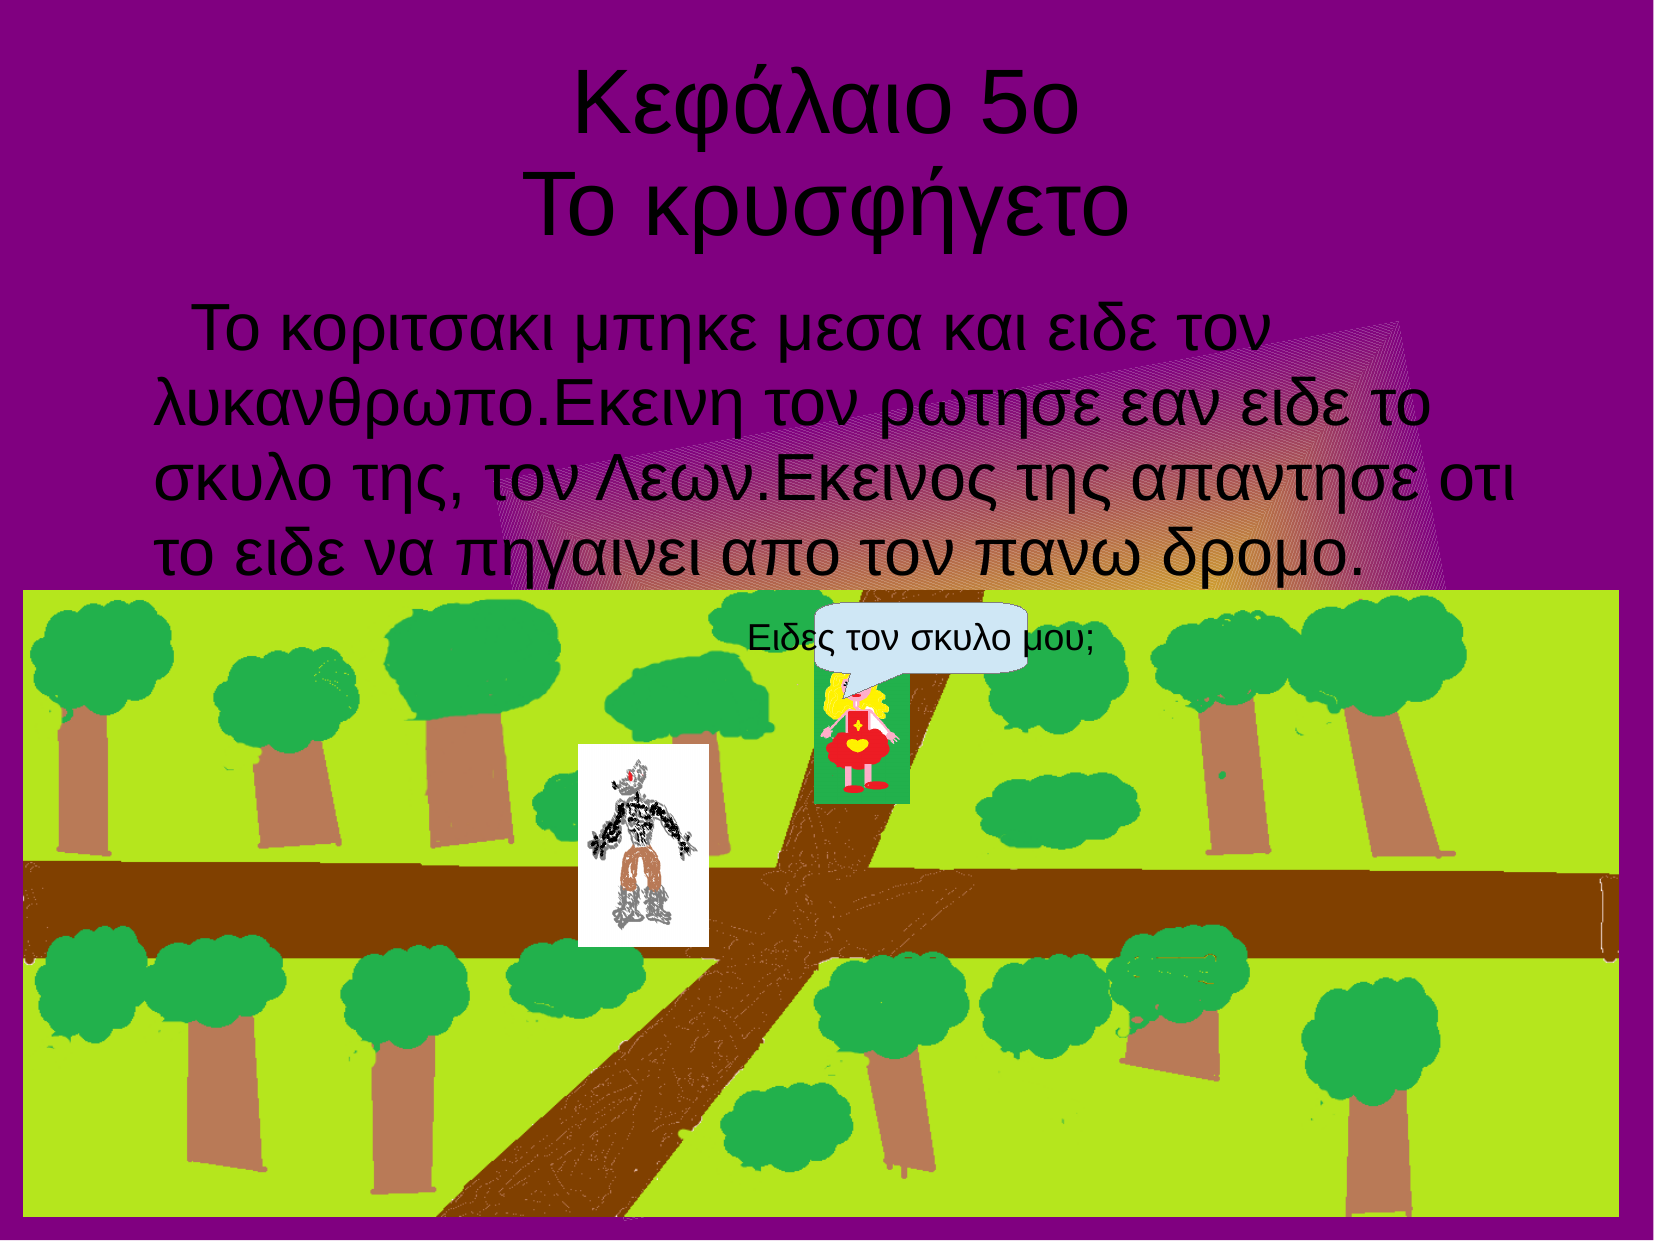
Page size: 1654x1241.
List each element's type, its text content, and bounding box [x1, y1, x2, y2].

picture [23, 590, 1619, 1217]
text_box Ειδες τον σκυλο μου; [814, 602, 1028, 699]
list Το κοριτσακι μπηκε μεσα και ειδε τον λυκανθρωπο.Εκεινη τον ρωτησε εαν ειδε το σκυλο της, τον Λεων.Εκεινος της απαντησε οτι το ειδε να πηγαινει απο τον πανω δρομο. [82, 290, 1538, 590]
title Κεφάλαιο 5ο Το κρυσφήγετο [82, 49, 1571, 257]
